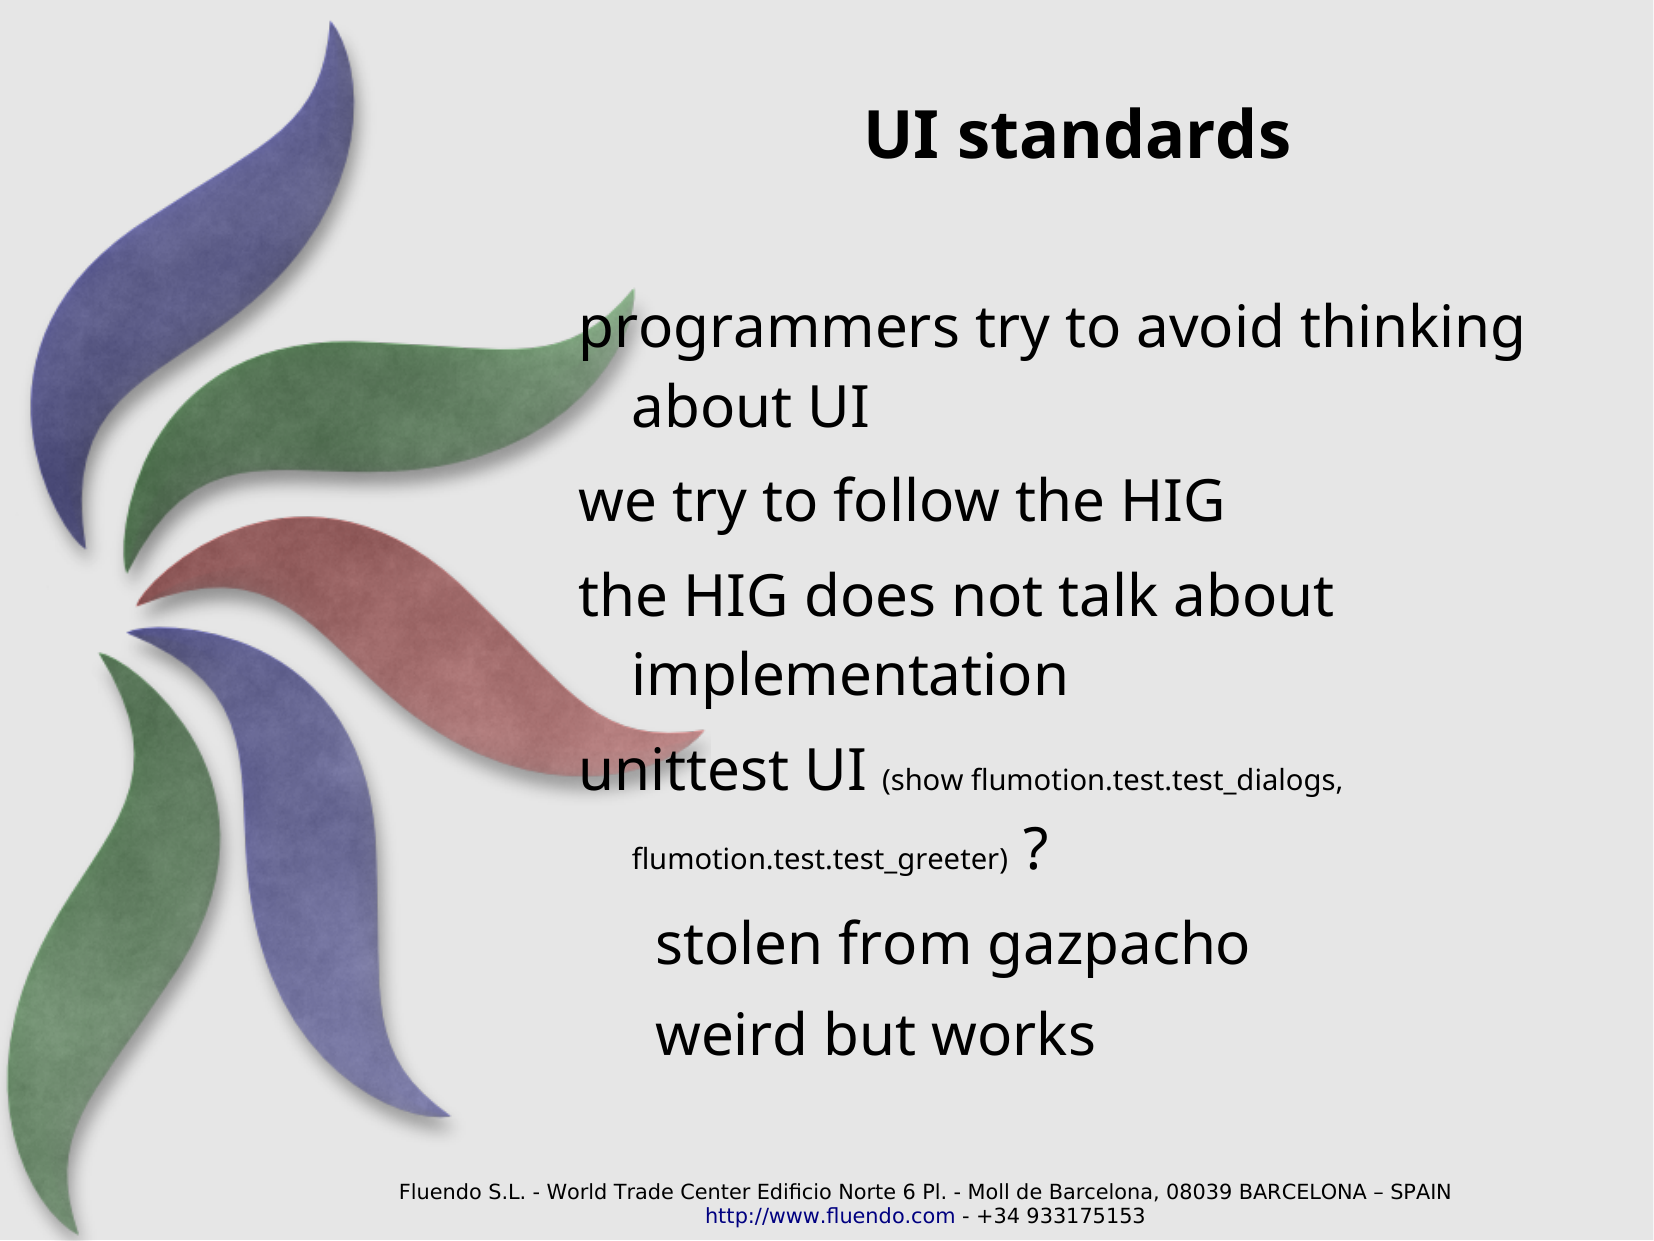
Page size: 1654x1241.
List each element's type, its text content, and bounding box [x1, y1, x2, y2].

picture [0, 0, 711, 1241]
list programmers try to avoid thinking about UI we try to follow the HIG the HIG does not talk about implementation unittest UI (show flumotion.test.test_dialogs, flumotion.test.test_greeter) ? stolen from gazpacho weird but works [560, 236, 1595, 1123]
title UI standards [560, 58, 1595, 207]
